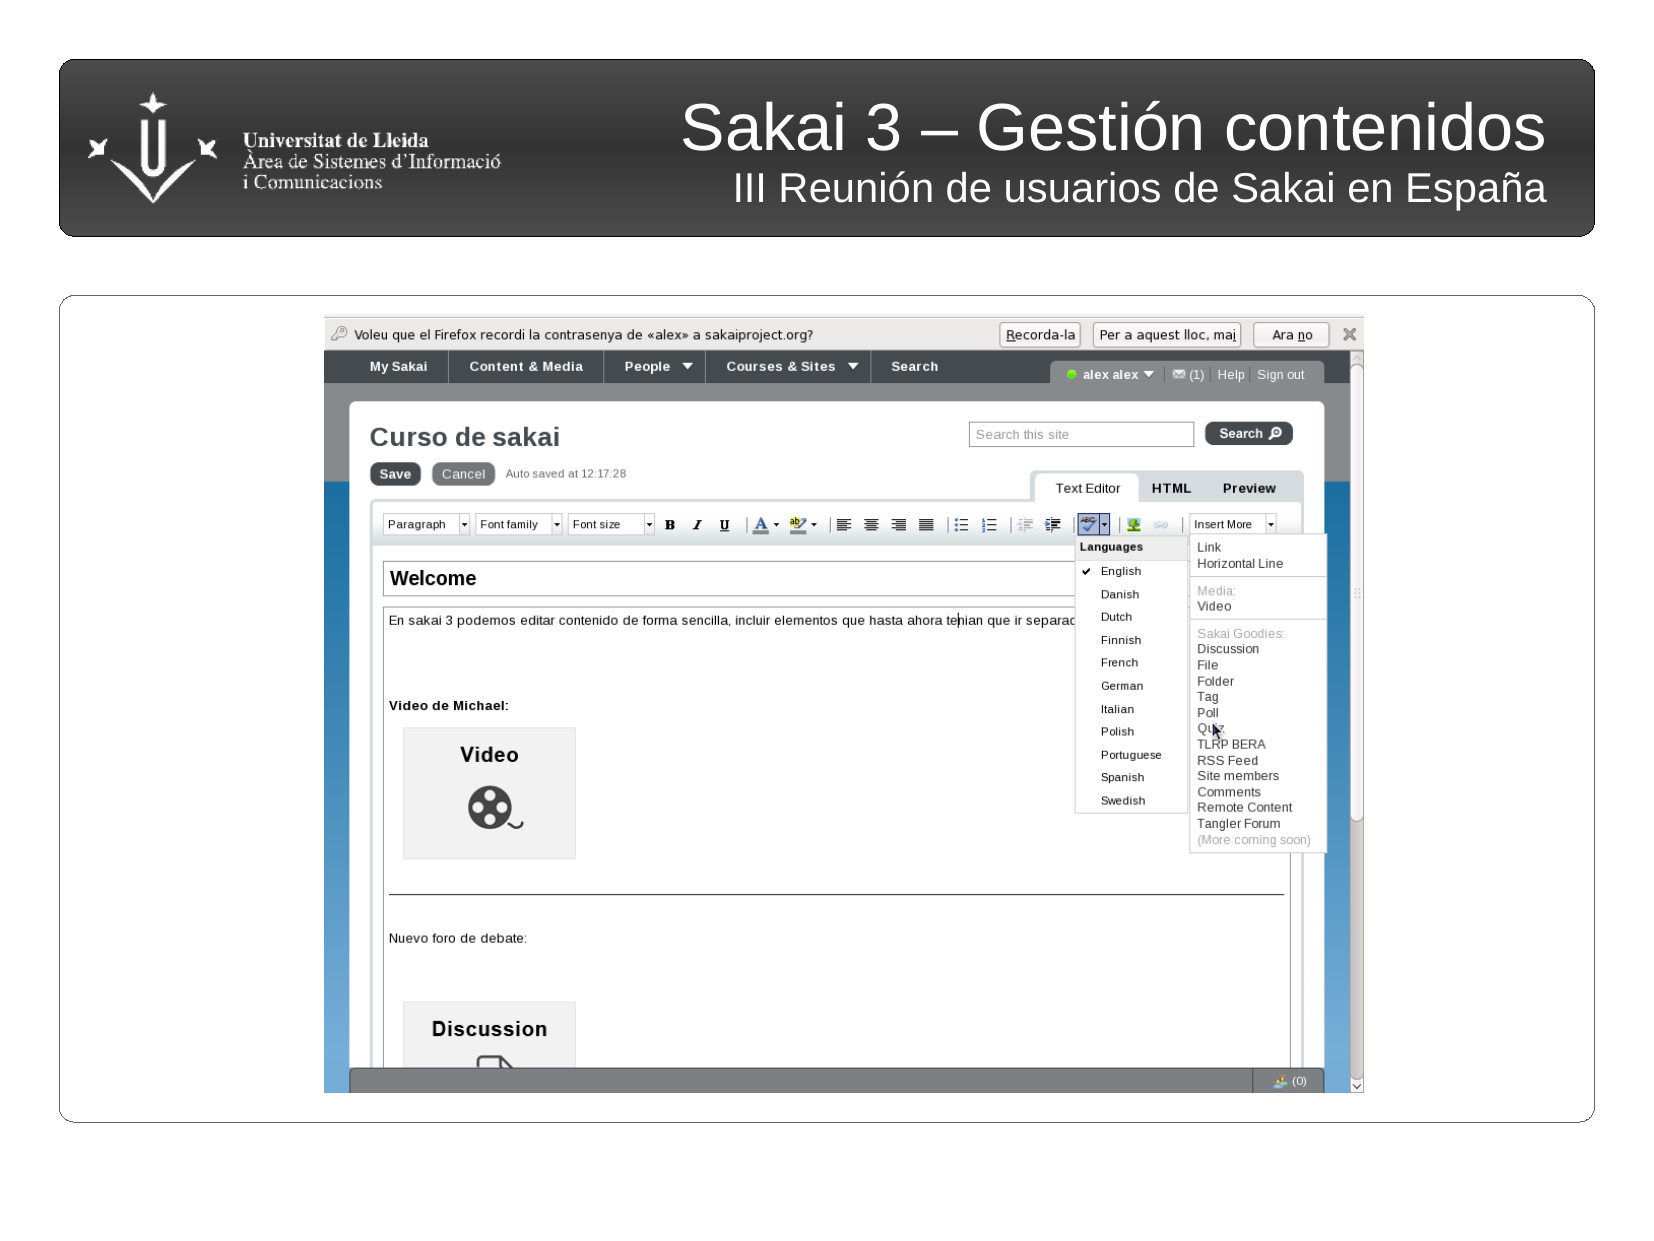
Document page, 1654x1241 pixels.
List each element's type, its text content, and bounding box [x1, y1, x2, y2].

title Sakai 3 – Gestión contenidos III Reunión de usuarios de Sakai en España [501, 76, 1548, 225]
picture [64, 75, 530, 225]
picture [324, 313, 1364, 1093]
